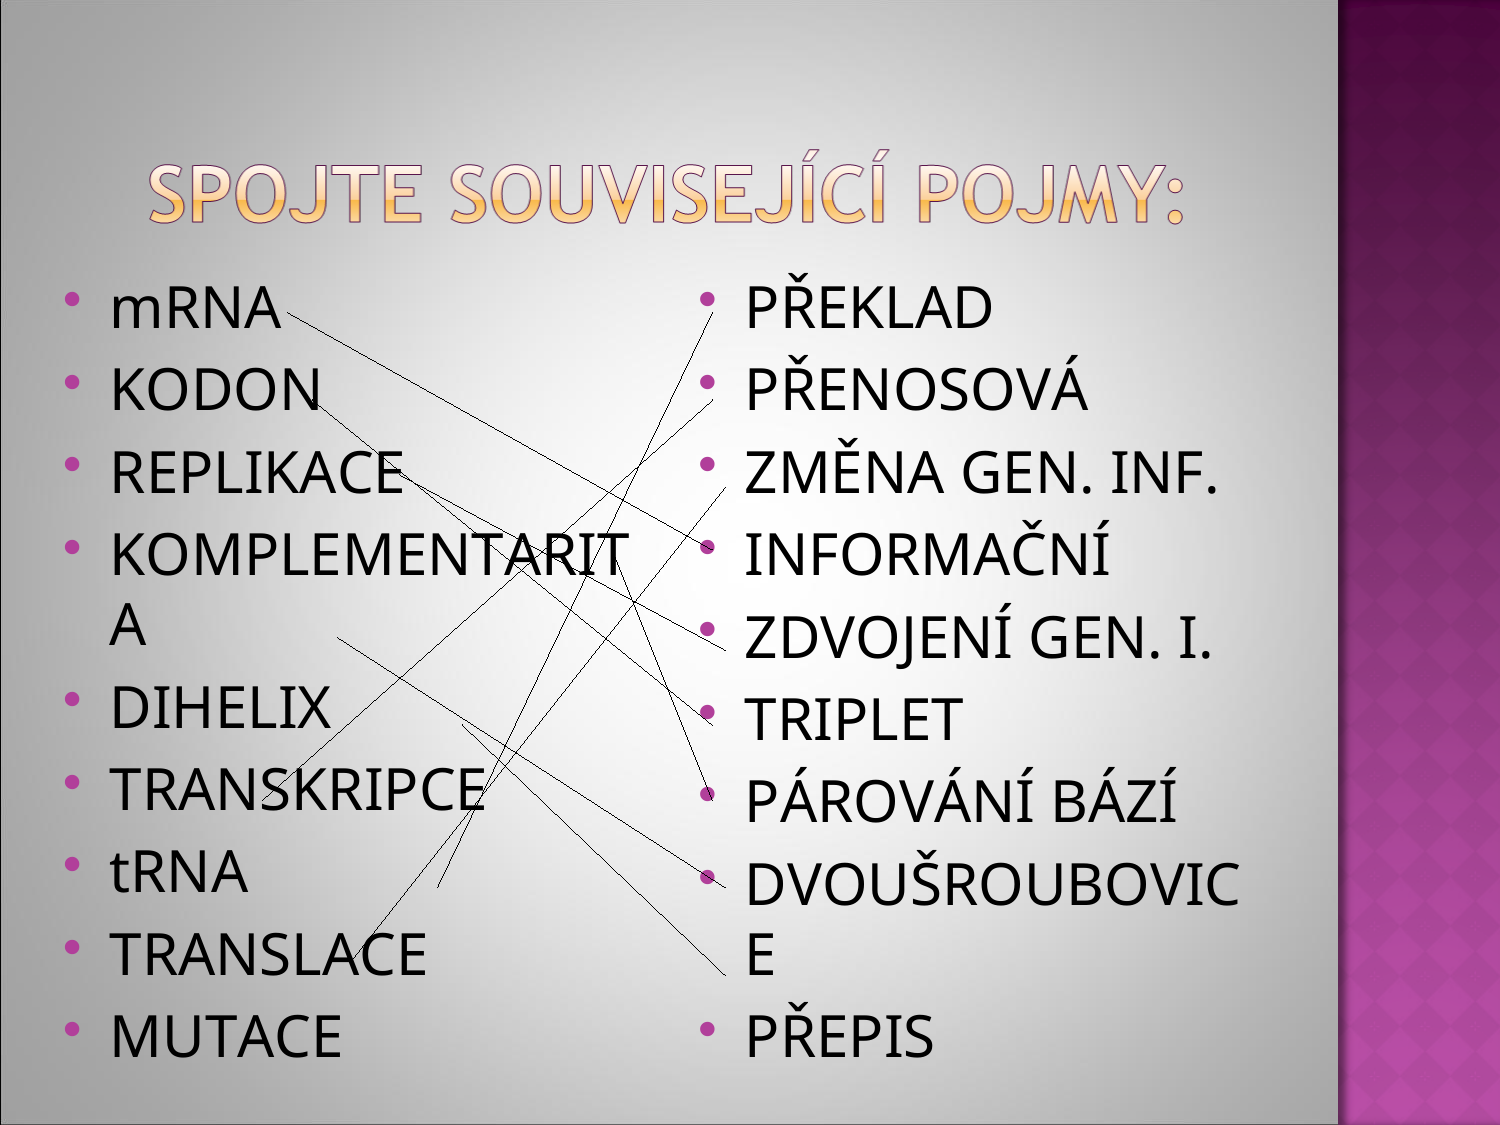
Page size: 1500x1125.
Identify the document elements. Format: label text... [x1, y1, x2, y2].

text_box [73, 52, 1265, 241]
list mRNA KODON REPLIKACE KOMPLEMENTARITA DIHELIX TRANSKRIPCE tRNA TRANSLACE MUTACE [50, 262, 653, 1008]
list PŘEKLAD PŘENOSOVÁ ZMĚNA GEN. INF. INFORMAČNÍ ZDVOJENÍ GEN. I. TRIPLET PÁROVÁNÍ BÁZÍ DVOUŠROUBOVICE PŘEPIS [685, 262, 1263, 1008]
picture [0, 0, 1500, 1125]
